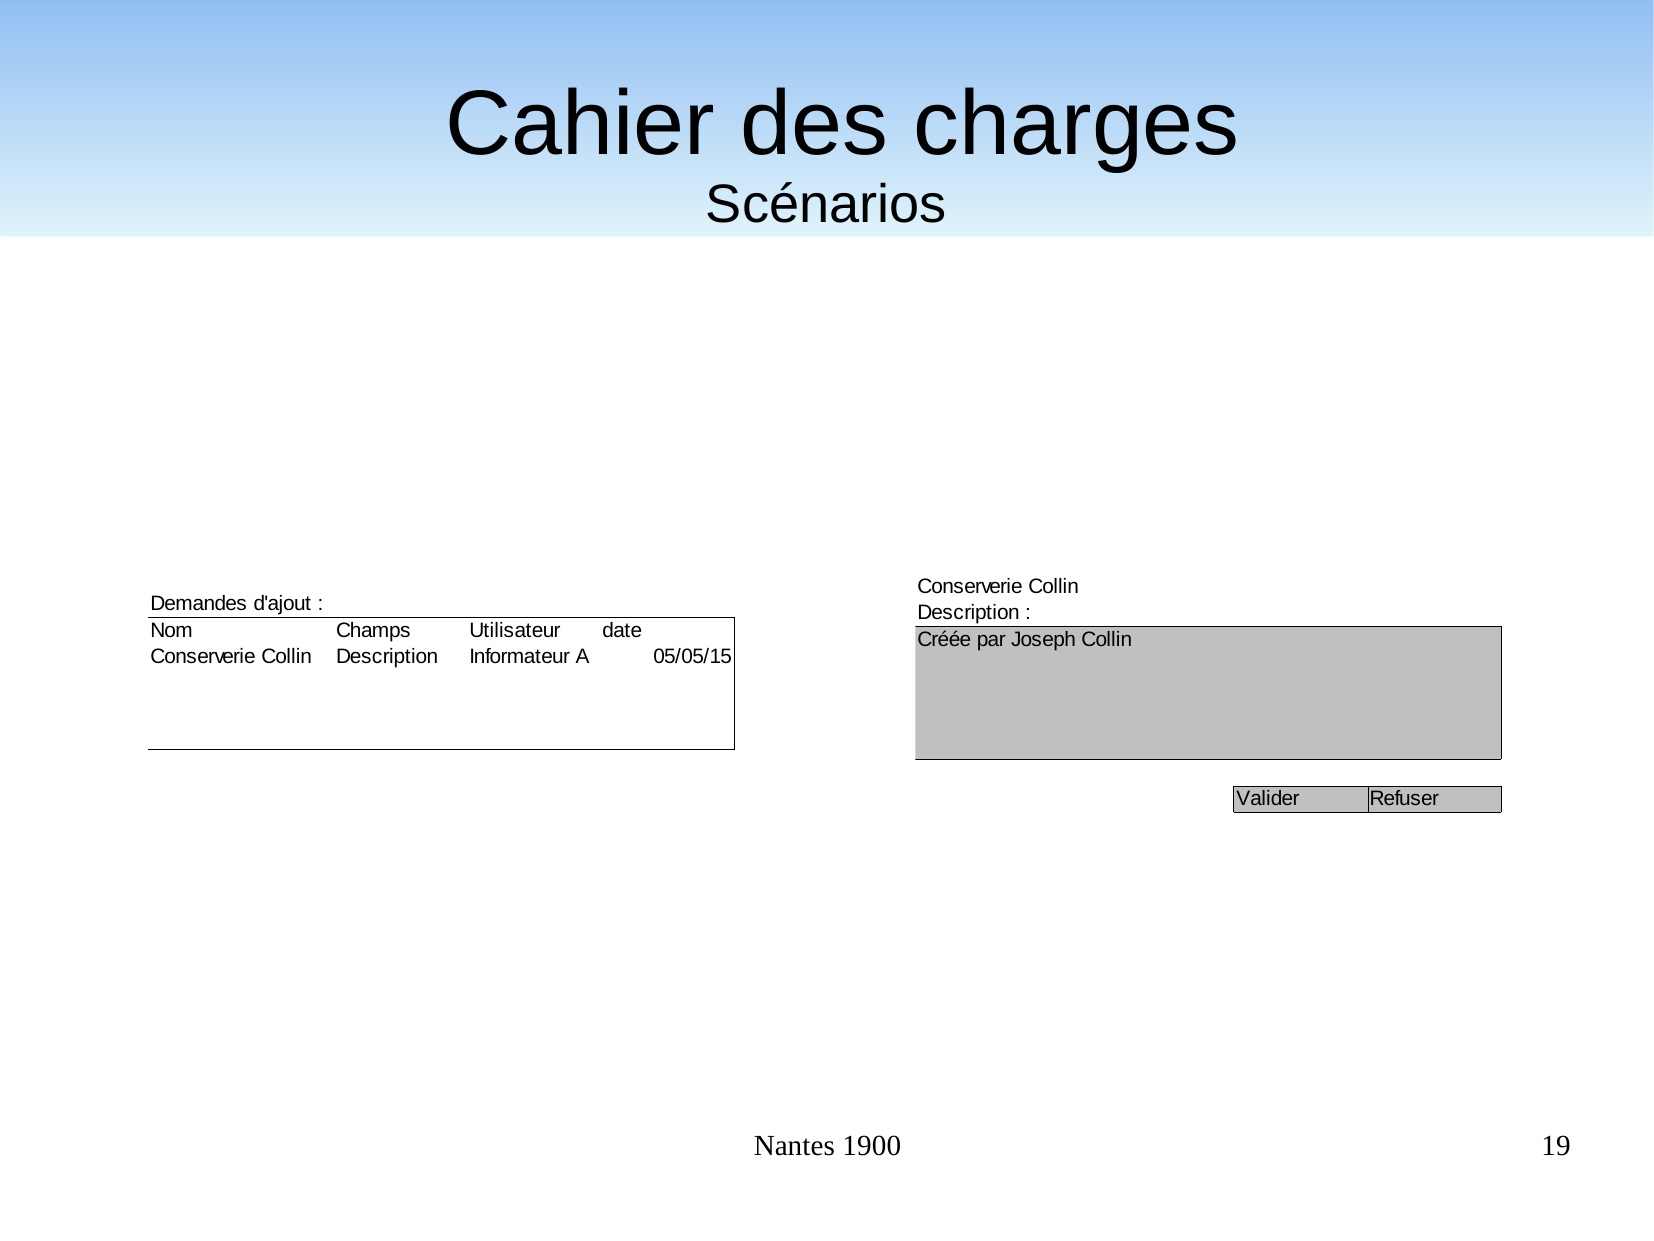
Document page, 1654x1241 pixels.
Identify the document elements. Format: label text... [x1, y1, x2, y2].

picture [0, 0, 1654, 1241]
chart [148, 573, 1654, 1241]
title Cahier des charges Scénarios [82, 49, 1571, 257]
